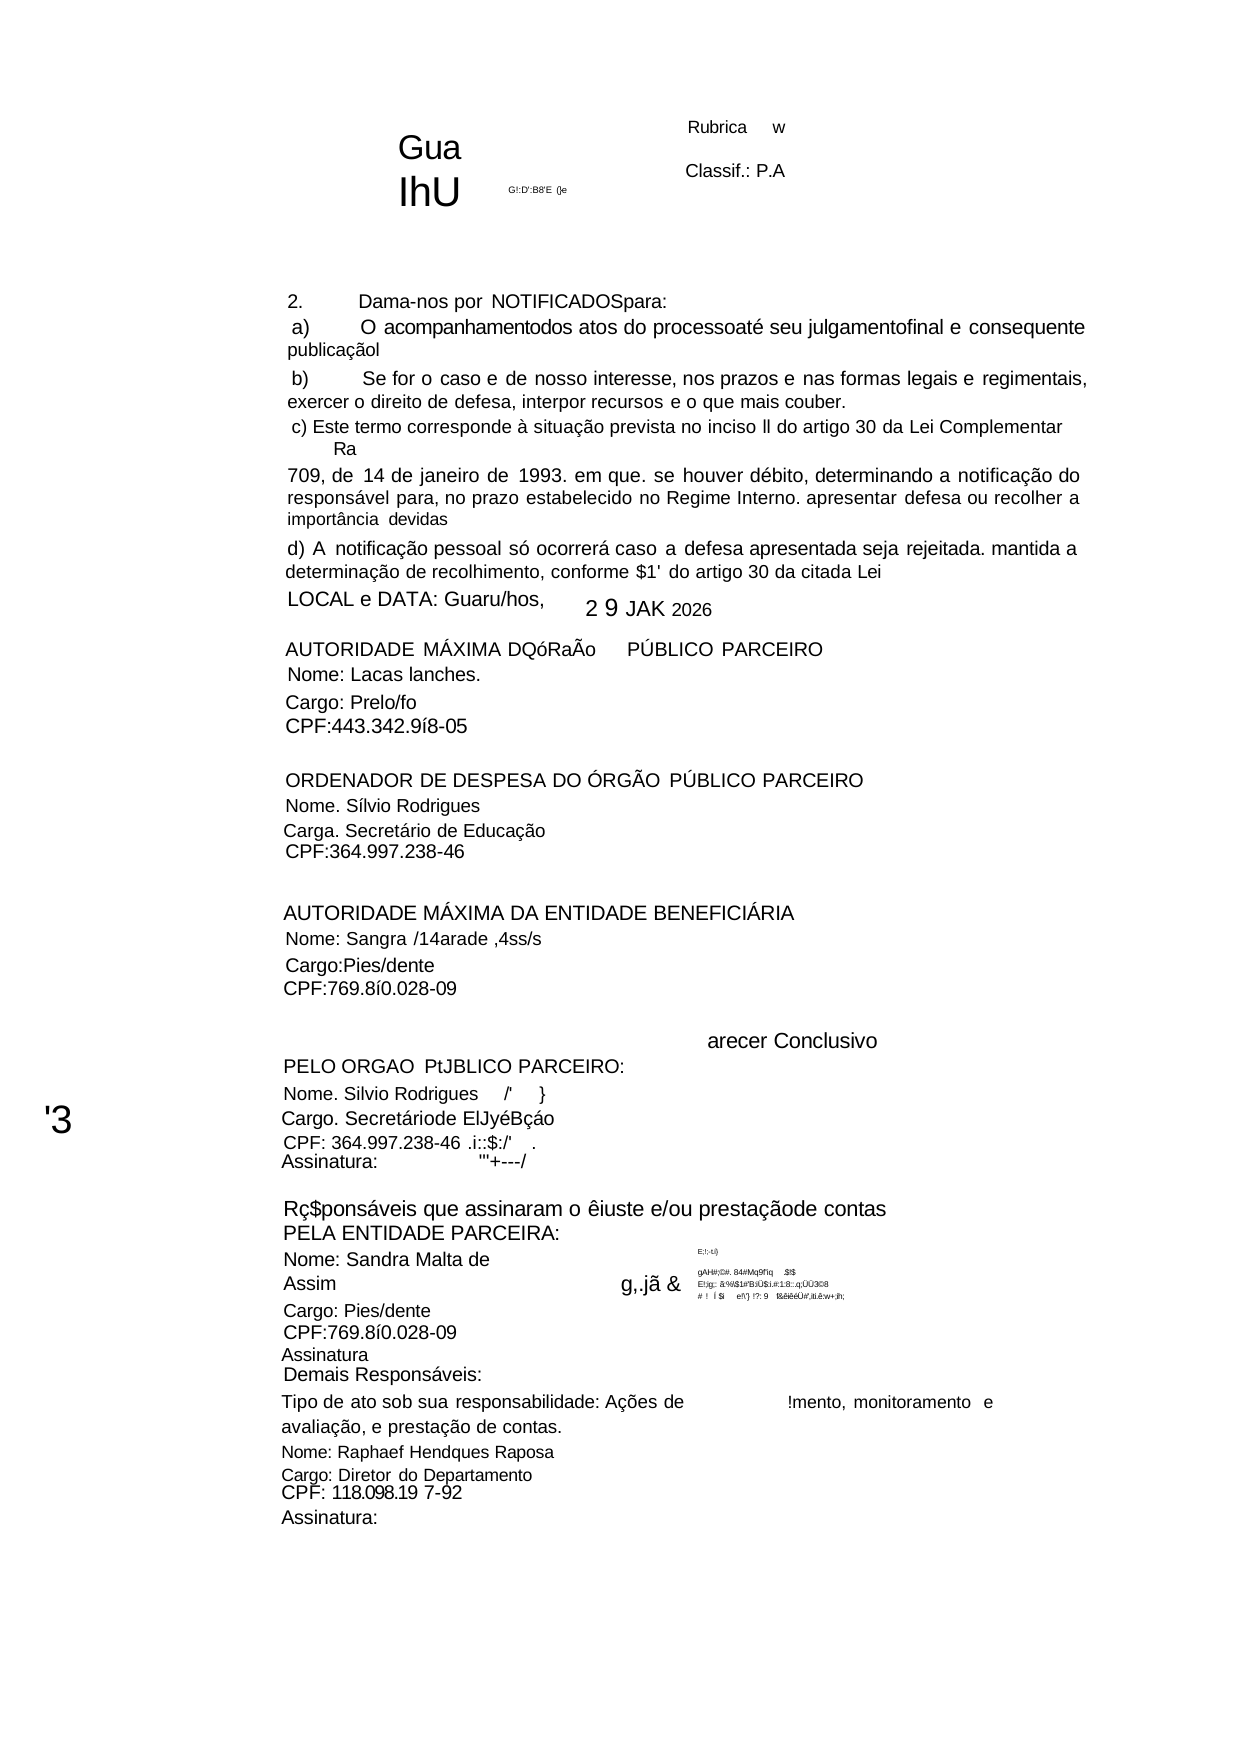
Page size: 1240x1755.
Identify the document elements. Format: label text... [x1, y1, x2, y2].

text_box Rubrica w [685, 113, 788, 139]
text_box Nome. Silvio Rodrigues /' } [281, 1079, 549, 1100]
text_box 2. [285, 286, 307, 312]
text_box Cargo. Secretáriode ElJyéBçáo CPF: 364.997.238-46 .i::$:/' . [279, 1100, 559, 1146]
text_box PÚBLICO PARCEIRO [624, 634, 829, 663]
text_box LOCAL e DATA: Guaru/hos, [285, 583, 549, 613]
text_box Assinatura: "'+---/ Rç$ponsáveis que assinaram o êiuste e/ou prestaçãode contas PELA ENTIDADE PARCEIRA: [279, 1146, 890, 1246]
text_box E;!;-t.í} [695, 1244, 723, 1258]
text_box G!:D':B8'E (}e [506, 182, 570, 198]
text_box !mento, monitoramento e [785, 1388, 998, 1414]
text_box '3 [41, 1091, 76, 1144]
text_box Classif.: P.A [683, 156, 789, 183]
text_box g,.jã & [618, 1267, 682, 1299]
text_box Nome: Sandra Malta de Assim Cargo: Pies/dente CPF:769.8í0.028-09 Assinatura [279, 1240, 548, 1344]
text_box O acompanhamentodos atos do processoaté seu julgamentofinal e consequente publicaçãol Se for o caso e de nosso interesse, nos prazos e nas formas legais e regimentais, exercer o direito de defesa, interpor recursos e o que mais couber. Este termo corresponde à situação prevista no inciso ll do artigo 30 da Lei Complementar Ra 709, de 14 de janeiro de 1993. em que. se houver débito, determinando a notificação do responsável para, no prazo estabelecido no Regime Interno. apresentar defesa ou recolher a importância devidas A notificação pessoal só ocorrerá caso a defesa apresentada seja rejeitada. mantida a determinação de recolhimento, conforme $1' do artigo 30 da citada Lei [283, 312, 1091, 563]
text_box ORDENADOR DE DESPESA DO ÓRGÃO PÚBLICO PARCEIRO Nome. Sílvio Rodrigues Carga. Secretário de Educação CPF:364.997.238-46 AUTORIDADE MÁXIMA DA ENTIDADE BENEFICIÁRIA Nome: Sangra /14arade ,4ss/s Cargo:Pies/dente CPF:769.8í0.028-09 arecer Conclusivo PELO ORGAO PtJBLICO PARCEIRO: [281, 763, 885, 1077]
text_box gAH#;©#. 84#Mq9f'iq .$!$ E!;ig;: ã:%\$1#'B:iÜ$:i.#:1:8::.q;ÜÜ3©8 # ! Í $i e!\'} !?: 9 f&êiêéÜ#',iti.ê:w+;ih; [695, 1262, 855, 1304]
text_box 2 9 JAK 2026 [583, 589, 715, 624]
text_box AUTORIDADE MÁXIMA DQóRaÃo Nome: Lacas lanches. Cargo: Prelo/fo CPF:443.342.9í8-05 [283, 633, 603, 740]
text_box Demais Responsáveis: Tipo de ato sob sua responsabilidade: Ações de avaliação, e prestação de contas. Nome: Raphaef Hendques Raposa Cargo: Diretor do Departamento CPF: 118.098.19 7-92 Assinatura: [279, 1354, 688, 1532]
text_box Gua IhU [395, 123, 466, 217]
text_box Dama-nos por NOTIFICADOSpara: [356, 286, 675, 312]
